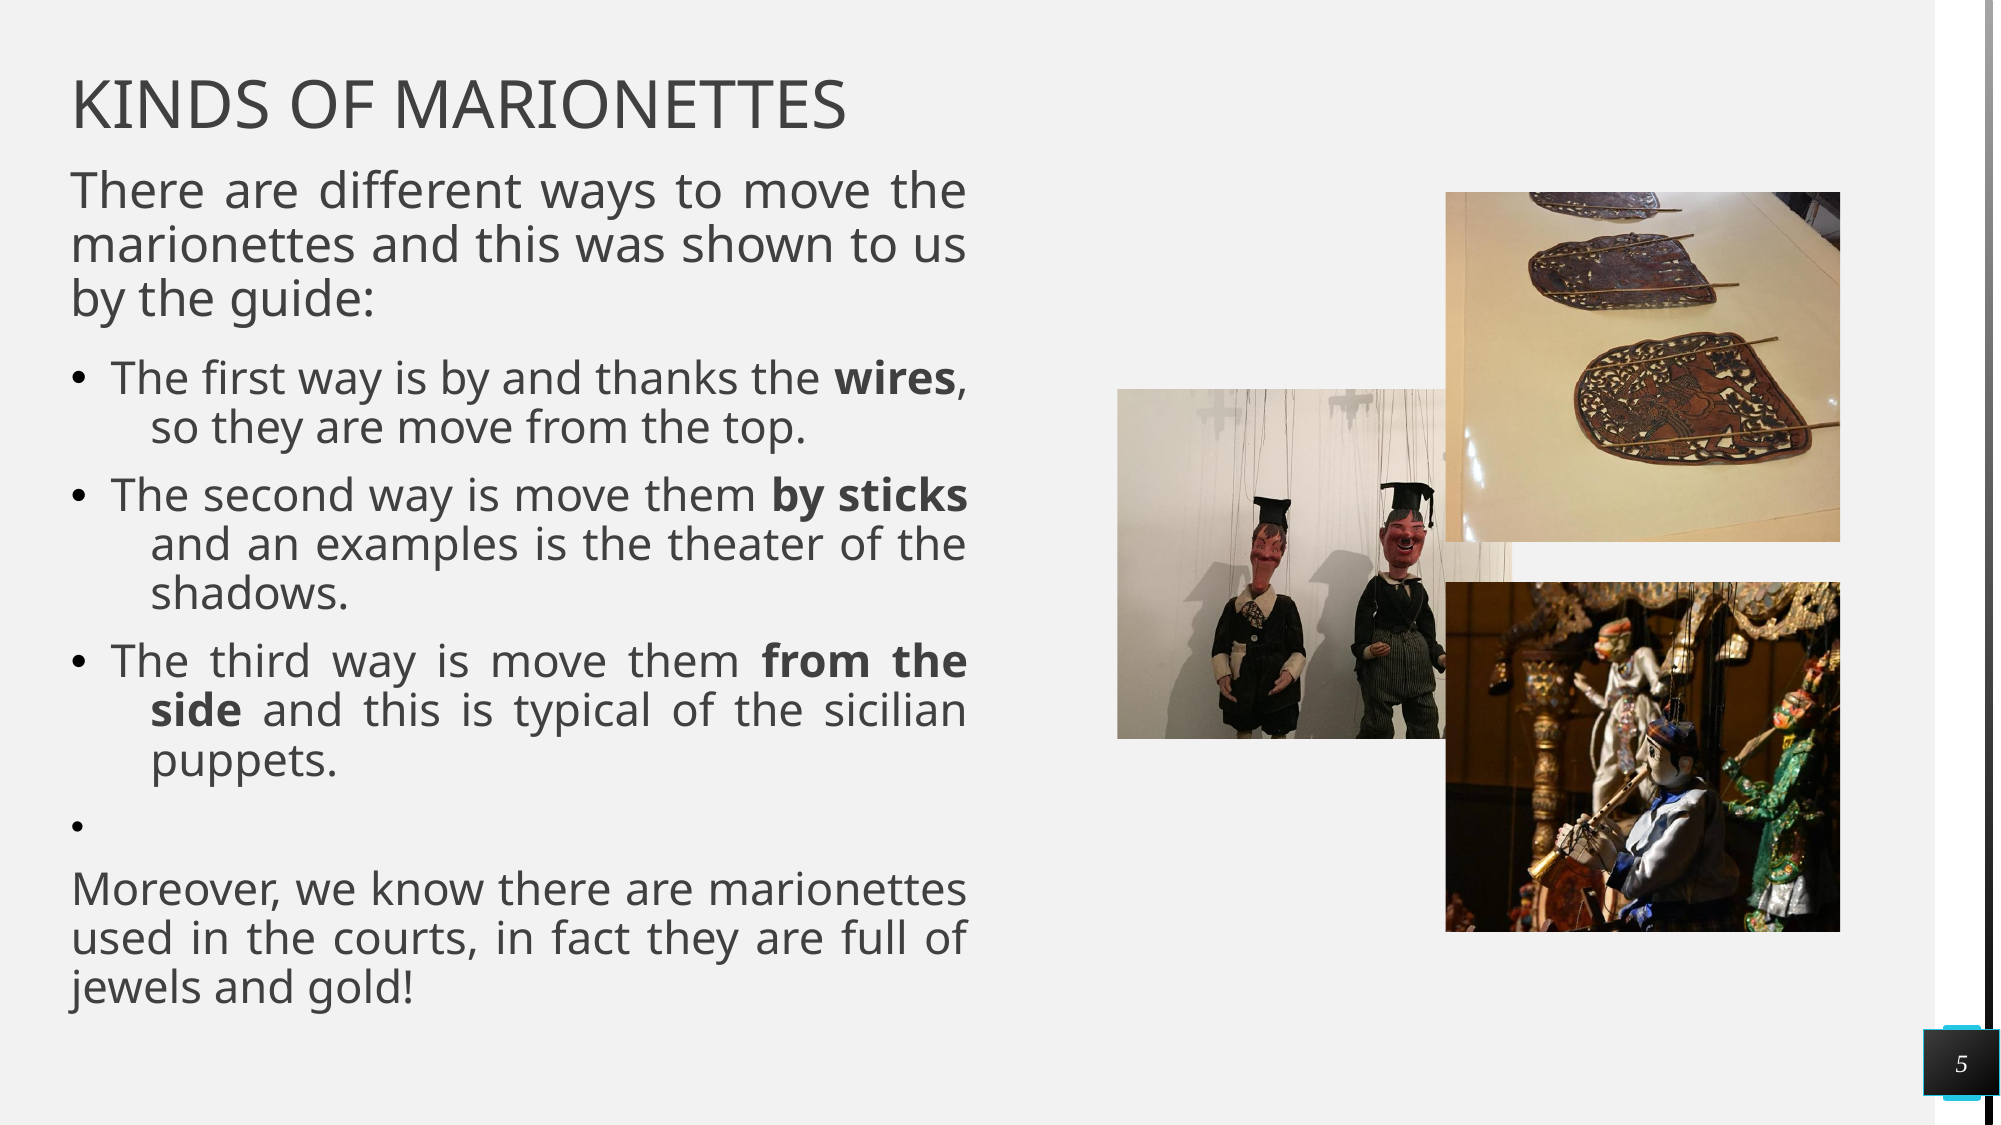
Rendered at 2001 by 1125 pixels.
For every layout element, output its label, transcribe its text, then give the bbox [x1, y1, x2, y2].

picture [1117, 192, 1841, 932]
title KINDS OF MARIONETTES [70, 70, 969, 142]
text_box [1923, 1029, 2000, 1096]
list There are different ways to move the marionettes and this was shown to us by the guide: [70, 165, 969, 330]
list The first way is by and thanks the wires, so they are move from the top. The second way is move them by sticks and an examples is the theater of the shadows. The third way is move them from the side and this is typical of the sicilian puppets. Moreover, we know there are marionettes used in the courts, in fact they are full of jewels and gold! [70, 355, 969, 1016]
